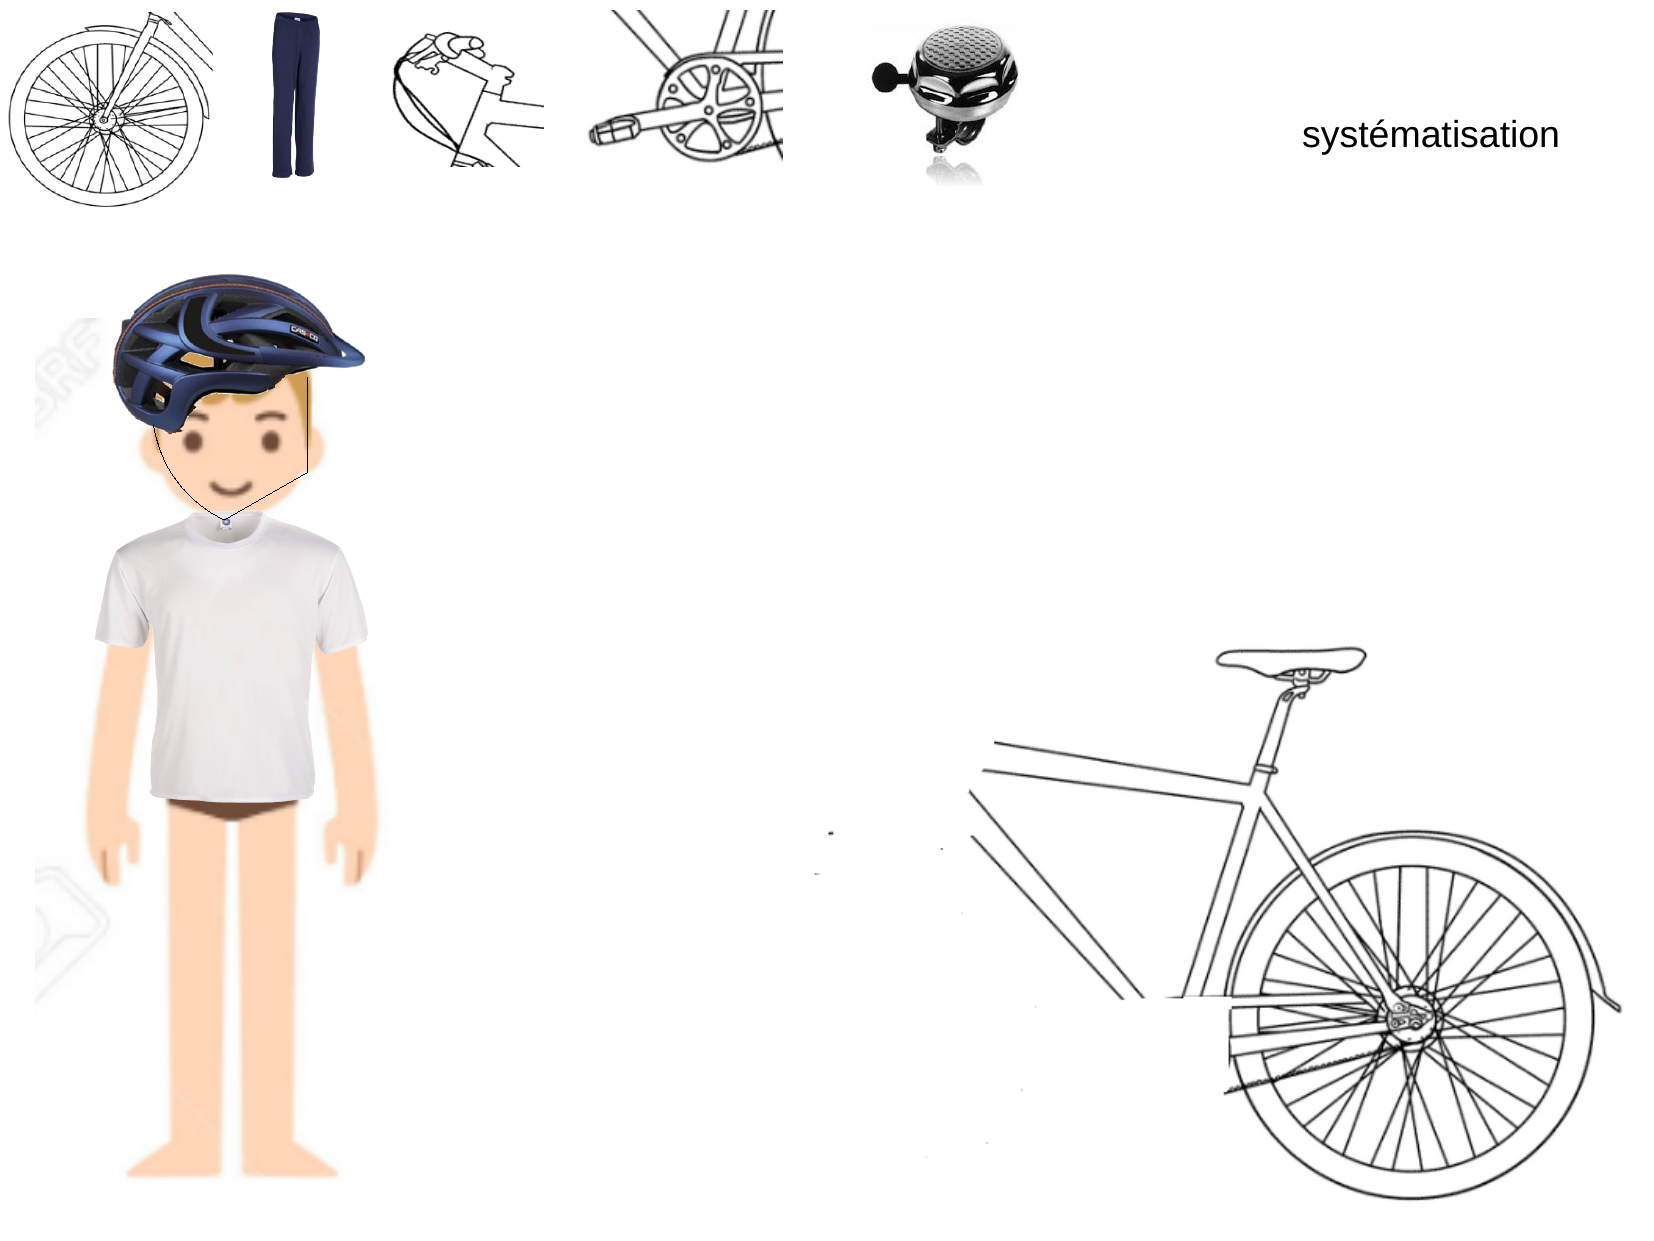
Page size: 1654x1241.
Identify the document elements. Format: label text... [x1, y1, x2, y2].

picture [35, 271, 438, 1217]
picture [1, 12, 213, 213]
picture [841, 12, 1052, 189]
text_box systématisation [1287, 106, 1630, 164]
picture [582, 10, 783, 189]
picture [224, 12, 544, 178]
picture [685, 614, 1629, 1219]
